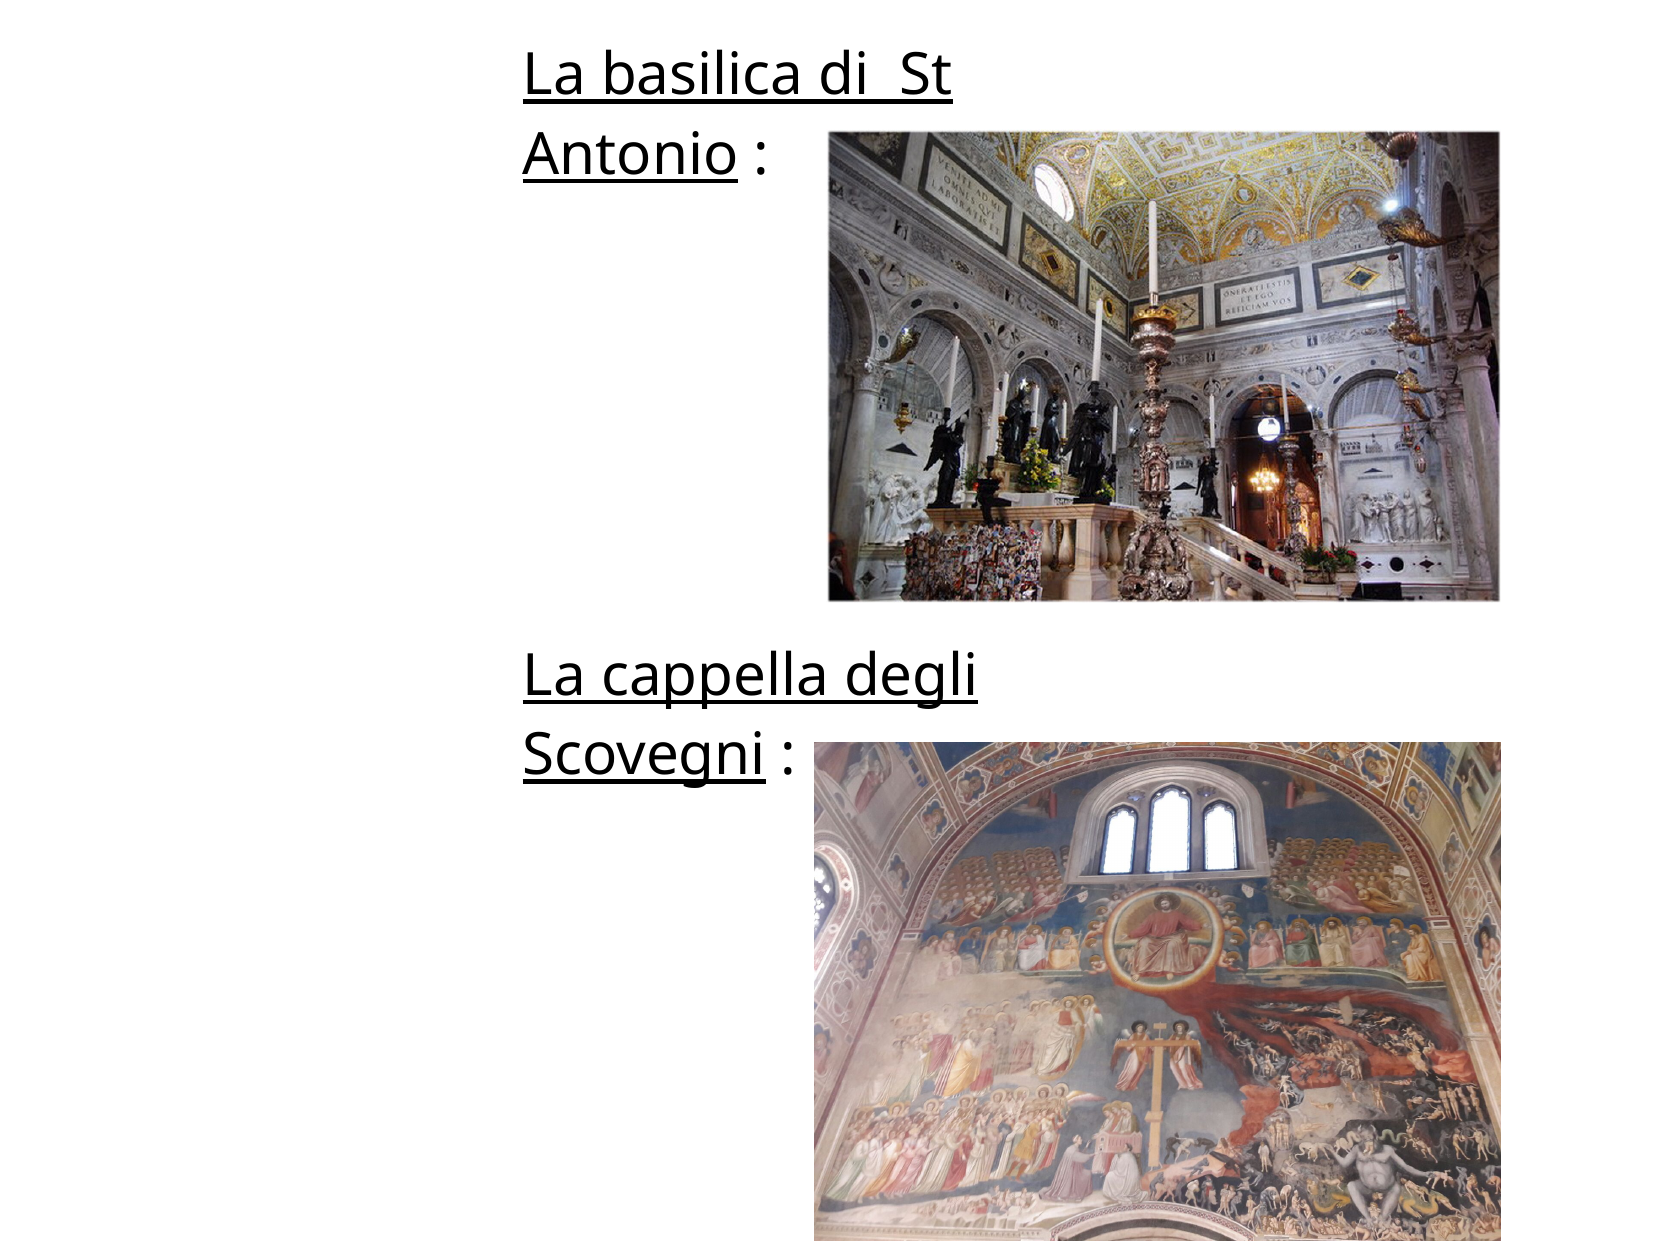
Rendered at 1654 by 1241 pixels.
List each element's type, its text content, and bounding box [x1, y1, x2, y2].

text_box La basilica di St Antonio : [507, 25, 1134, 197]
picture [106, 129, 1501, 603]
picture [94, 742, 1501, 1241]
text_box La cappella degli Scovegni : [507, 625, 1252, 744]
